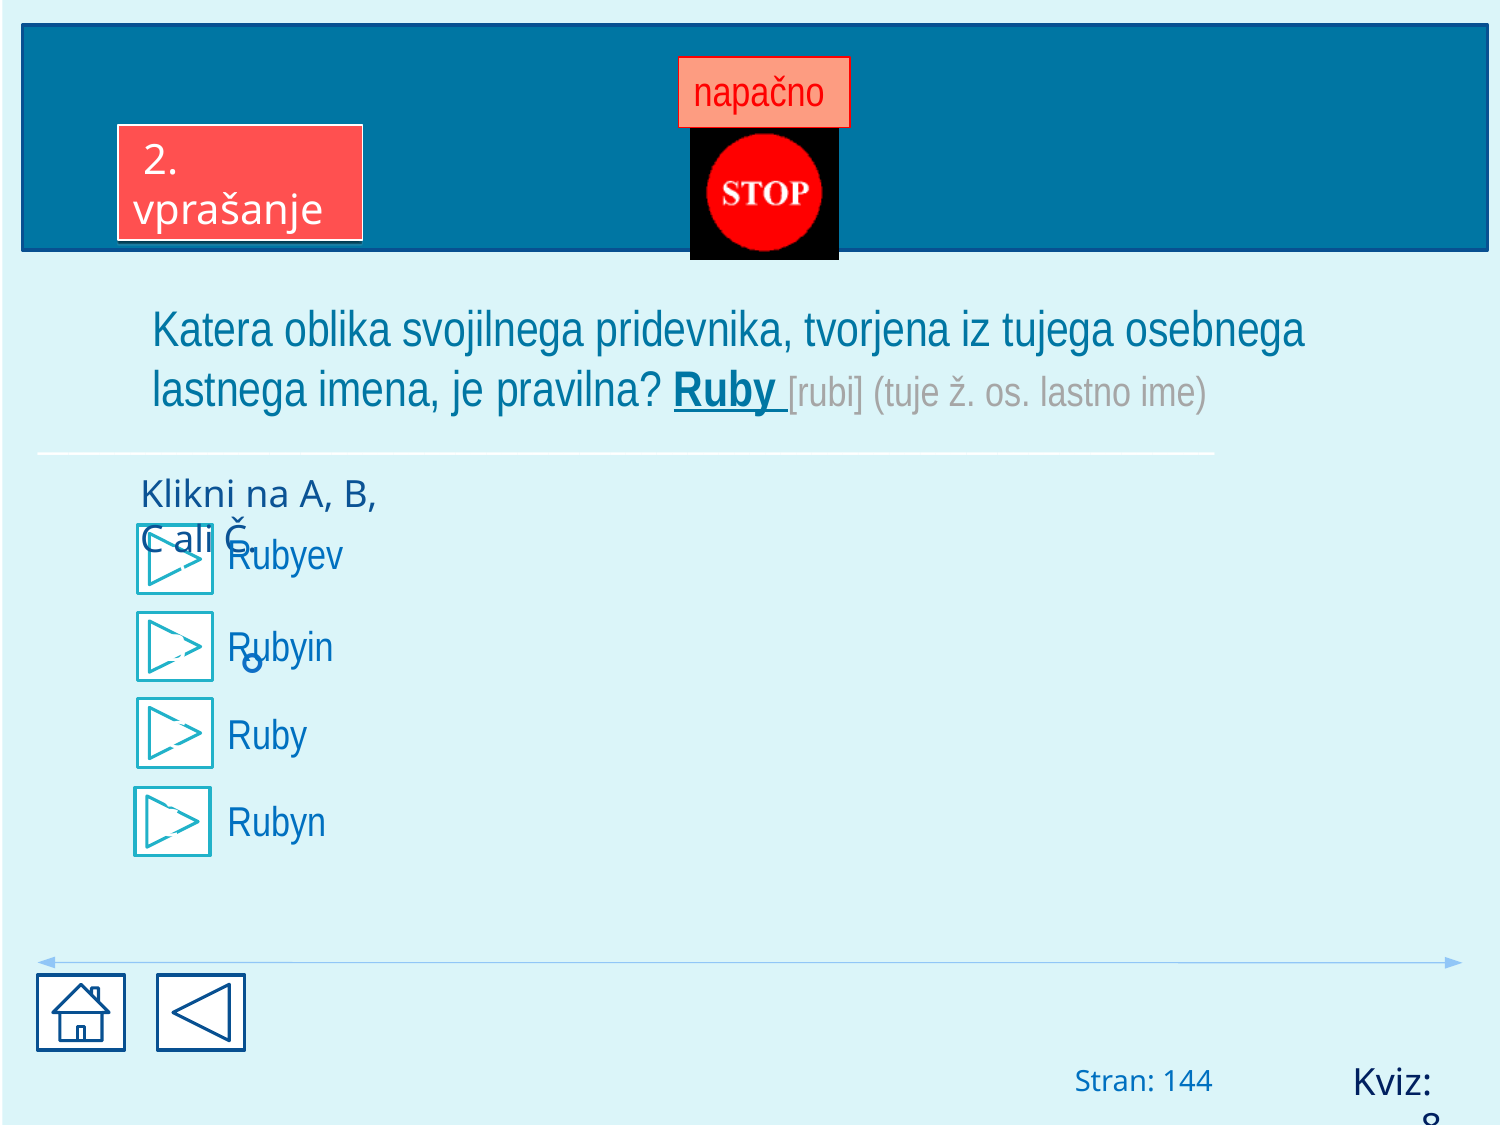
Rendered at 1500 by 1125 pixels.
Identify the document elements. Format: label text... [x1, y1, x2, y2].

text_box Rubyin [212, 612, 1451, 679]
text_box Ruby [212, 700, 1451, 766]
picture [690, 128, 839, 260]
text_box Rubyn [212, 787, 1451, 854]
text_box Katera oblika svojilnega pridevnika, tvorjena iz tujega osebnega lastnega imena, je pravilna? Ruby [rubi] (tuje ž. os. lastno ime) [137, 288, 1351, 425]
text_box Klikni na A, B, C ali Č. [125, 466, 413, 524]
text_box A [137, 524, 213, 594]
text_box Rubyev [212, 519, 1451, 586]
text_box 2. vprašanje [118, 125, 363, 191]
text_box Stran: 144 [975, 1055, 1313, 1106]
text_box [1426, 1116, 1435, 1124]
text_box [2, 0, 1500, 1125]
text_box Kviz: 8 [1337, 1050, 1475, 1111]
text_box B [137, 612, 213, 681]
text_box Č. [135, 787, 211, 856]
text_box napačno [678, 57, 850, 128]
text_box C [137, 698, 213, 768]
text_box ____________________________________________________________________________ [22, 404, 1488, 466]
